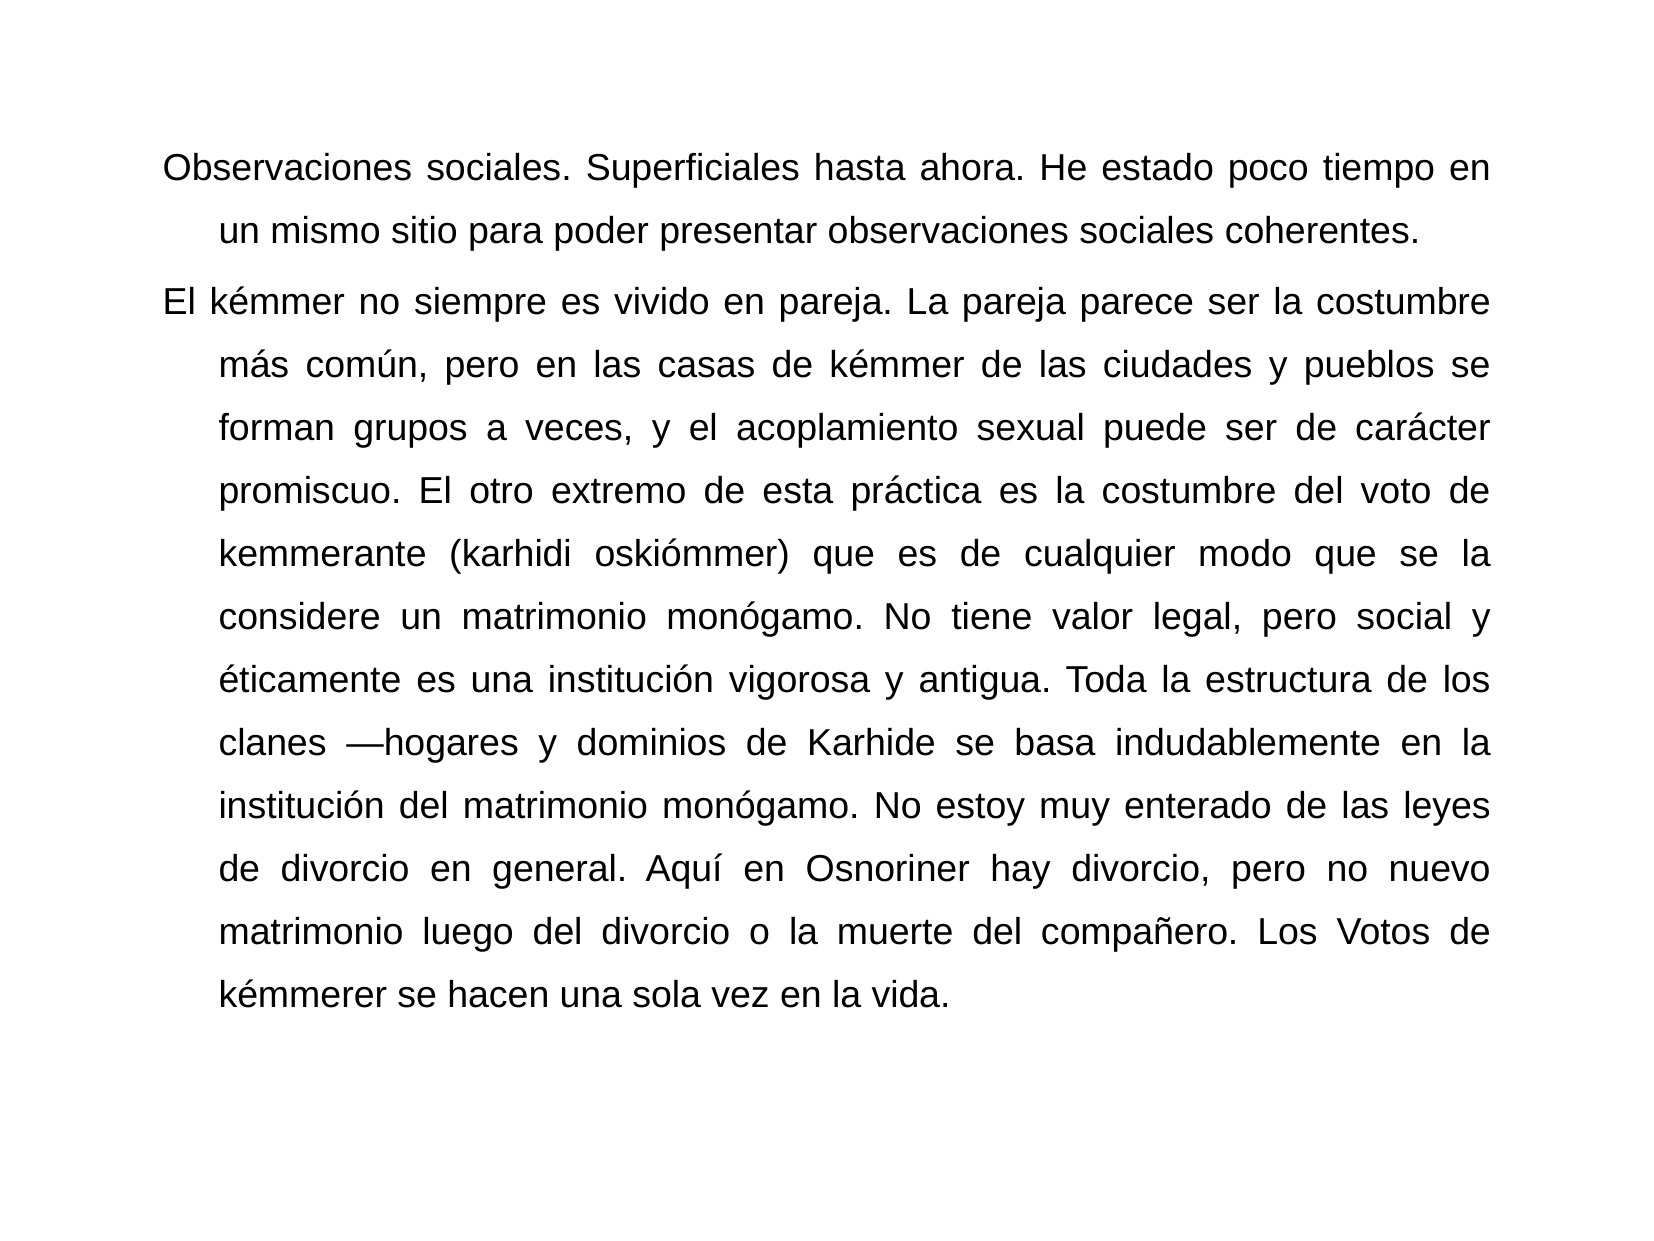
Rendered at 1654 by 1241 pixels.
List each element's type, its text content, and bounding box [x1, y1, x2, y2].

text_box Observaciones sociales. Superficiales hasta ahora. He estado poco tiempo en un mismo sitio para poder presentar observaciones sociales coherentes. El kémmer no siempre es vivido en pareja. La pareja parece ser la costumbre más común, pero en las casas de kémmer de las ciudades y pueblos se forman grupos a veces, y el acoplamiento sexual puede ser de carácter promiscuo. El otro extremo de esta práctica es la costumbre del voto de kemmerante (karhidi oskiómmer) que es de cualquier modo que se la considere un matrimonio monógamo. No tiene valor legal, pero social y éticamente es una institución vigorosa y antigua. Toda la estructura de los clanes —hogares y dominios de Karhide se basa indudablemente en la institución del matrimonio monógamo. No estoy muy enterado de las leyes de divorcio en general. Aquí en Osnoriner hay divorcio, pero no nuevo matrimonio luego del divorcio o la muerte del compañero. Los Votos de kémmerer se hacen una sola vez en la vida. [147, 118, 1506, 981]
